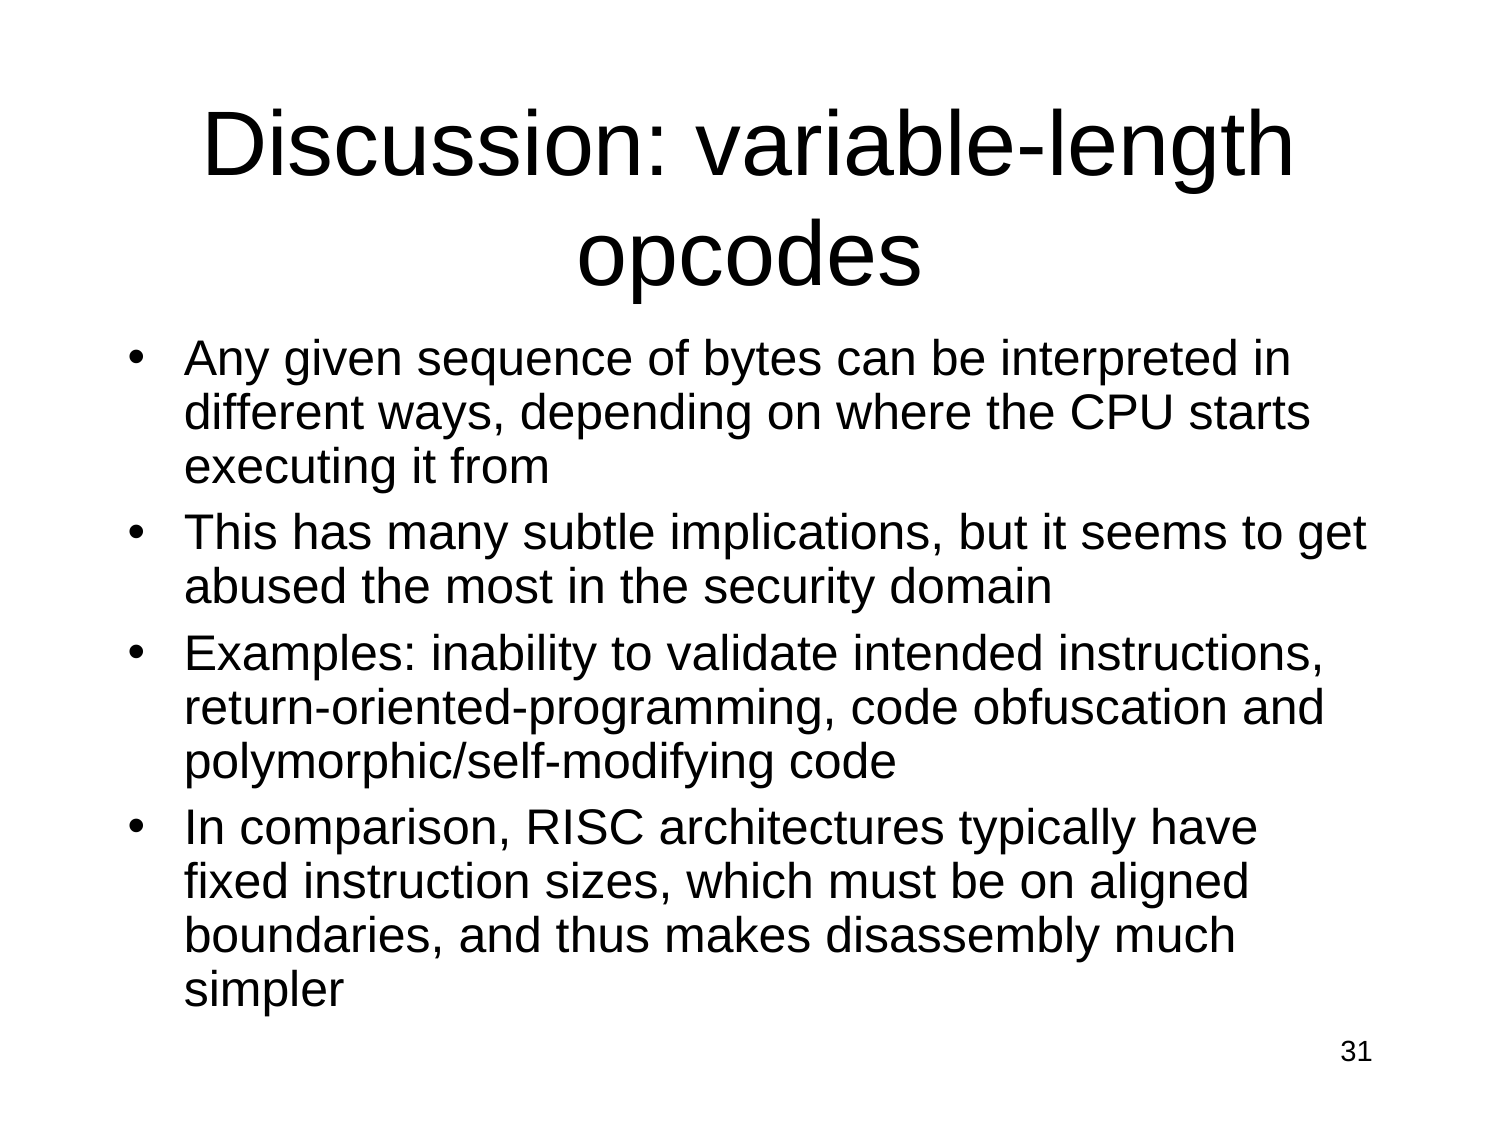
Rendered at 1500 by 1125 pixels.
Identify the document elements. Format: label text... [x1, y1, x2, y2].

title Discussion: variable-length opcodes [112, 76, 1388, 312]
list Any given sequence of bytes can be interpreted in different ways, depending on where the CPU starts executing it from This has many subtle implications, but it seems to get abused the most in the security domain Examples: inability to validate intended instructions, return-oriented-programming, code obfuscation and polymorphic/self-modifying code In comparison, RISC architectures typically have fixed instruction sizes, which must be on aligned boundaries, and thus makes disassembly much simpler [112, 324, 1388, 1026]
text_box <number> [1074, 1026, 1388, 1101]
